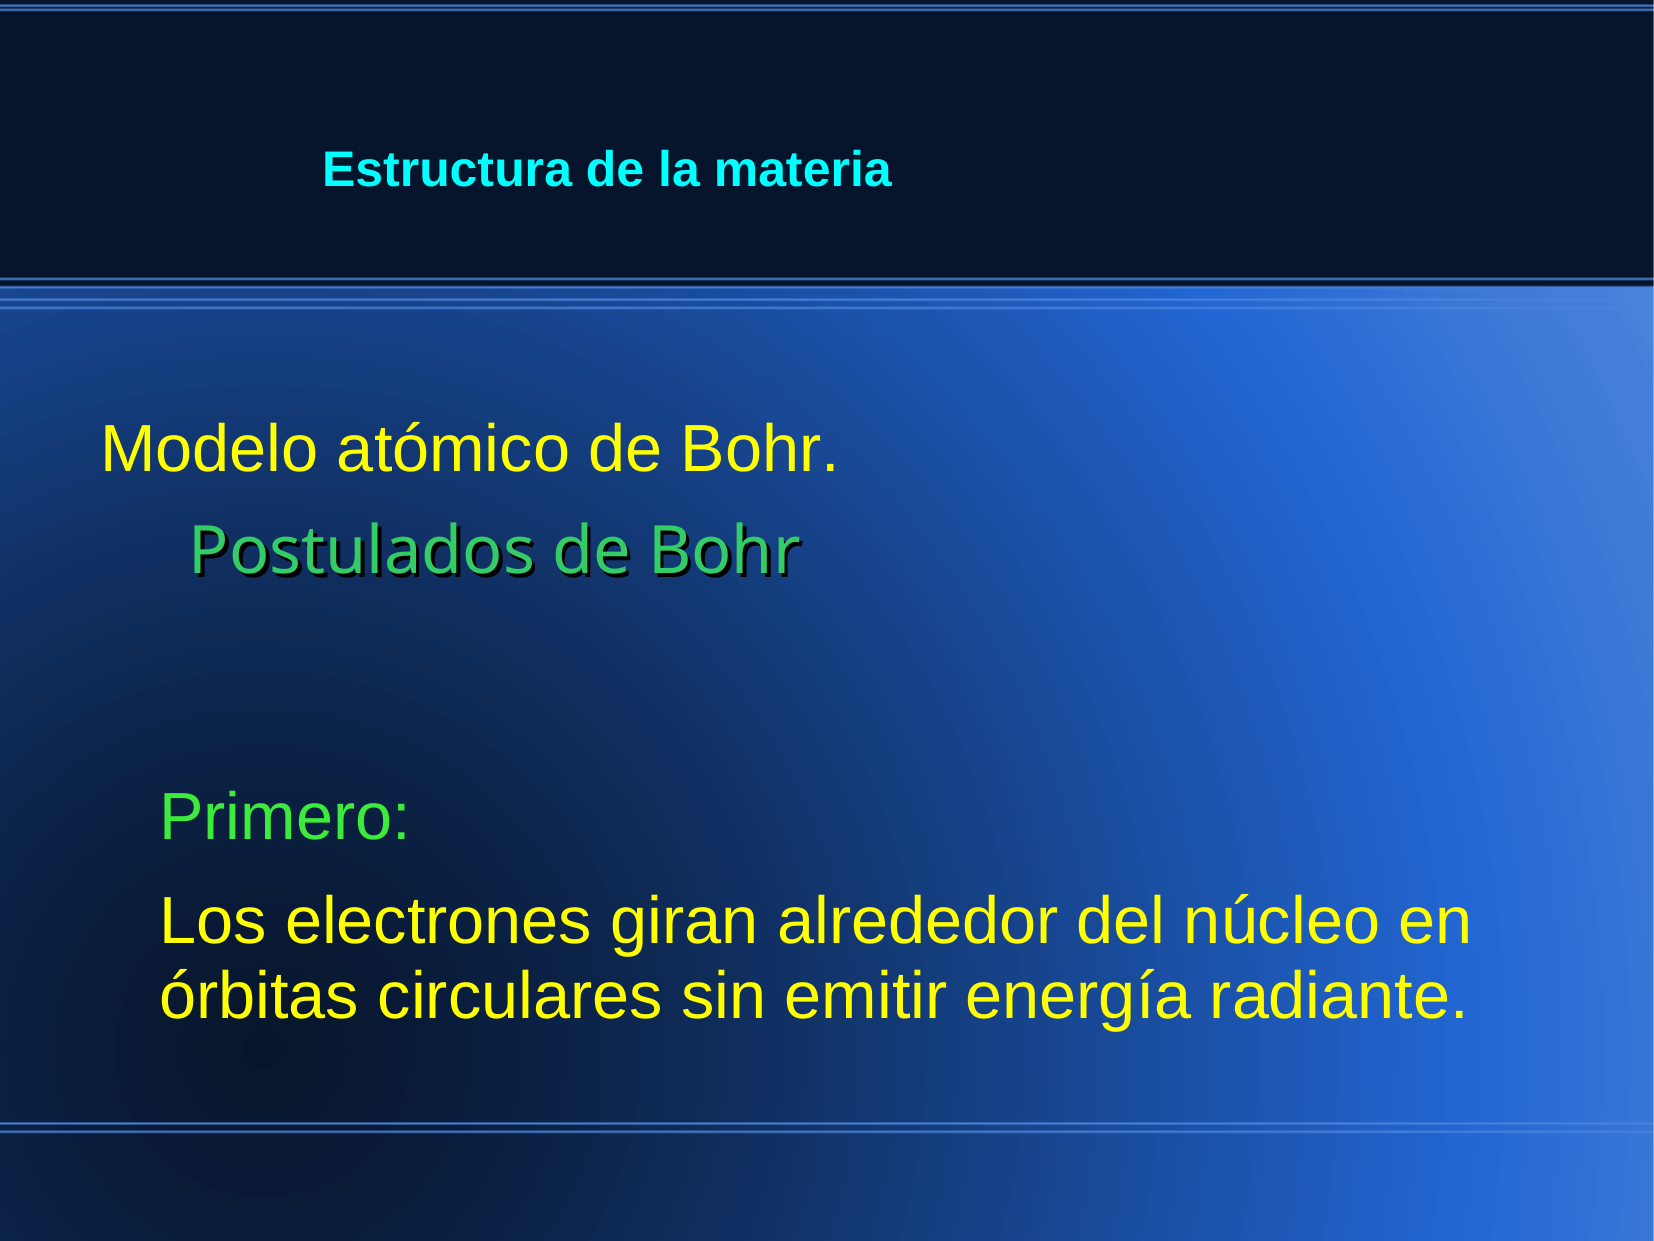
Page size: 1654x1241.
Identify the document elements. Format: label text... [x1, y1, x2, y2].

text_box Postulados de Bohr [118, 501, 1152, 739]
picture [0, 0, 1654, 1241]
list Primero: Los electrones giran alrededor del núcleo en órbitas circulares sin emitir energía radiante. [88, 778, 1565, 1034]
title Estructura de la materia [32, 118, 1182, 220]
list Modelo atómico de Bohr. [29, 306, 916, 562]
